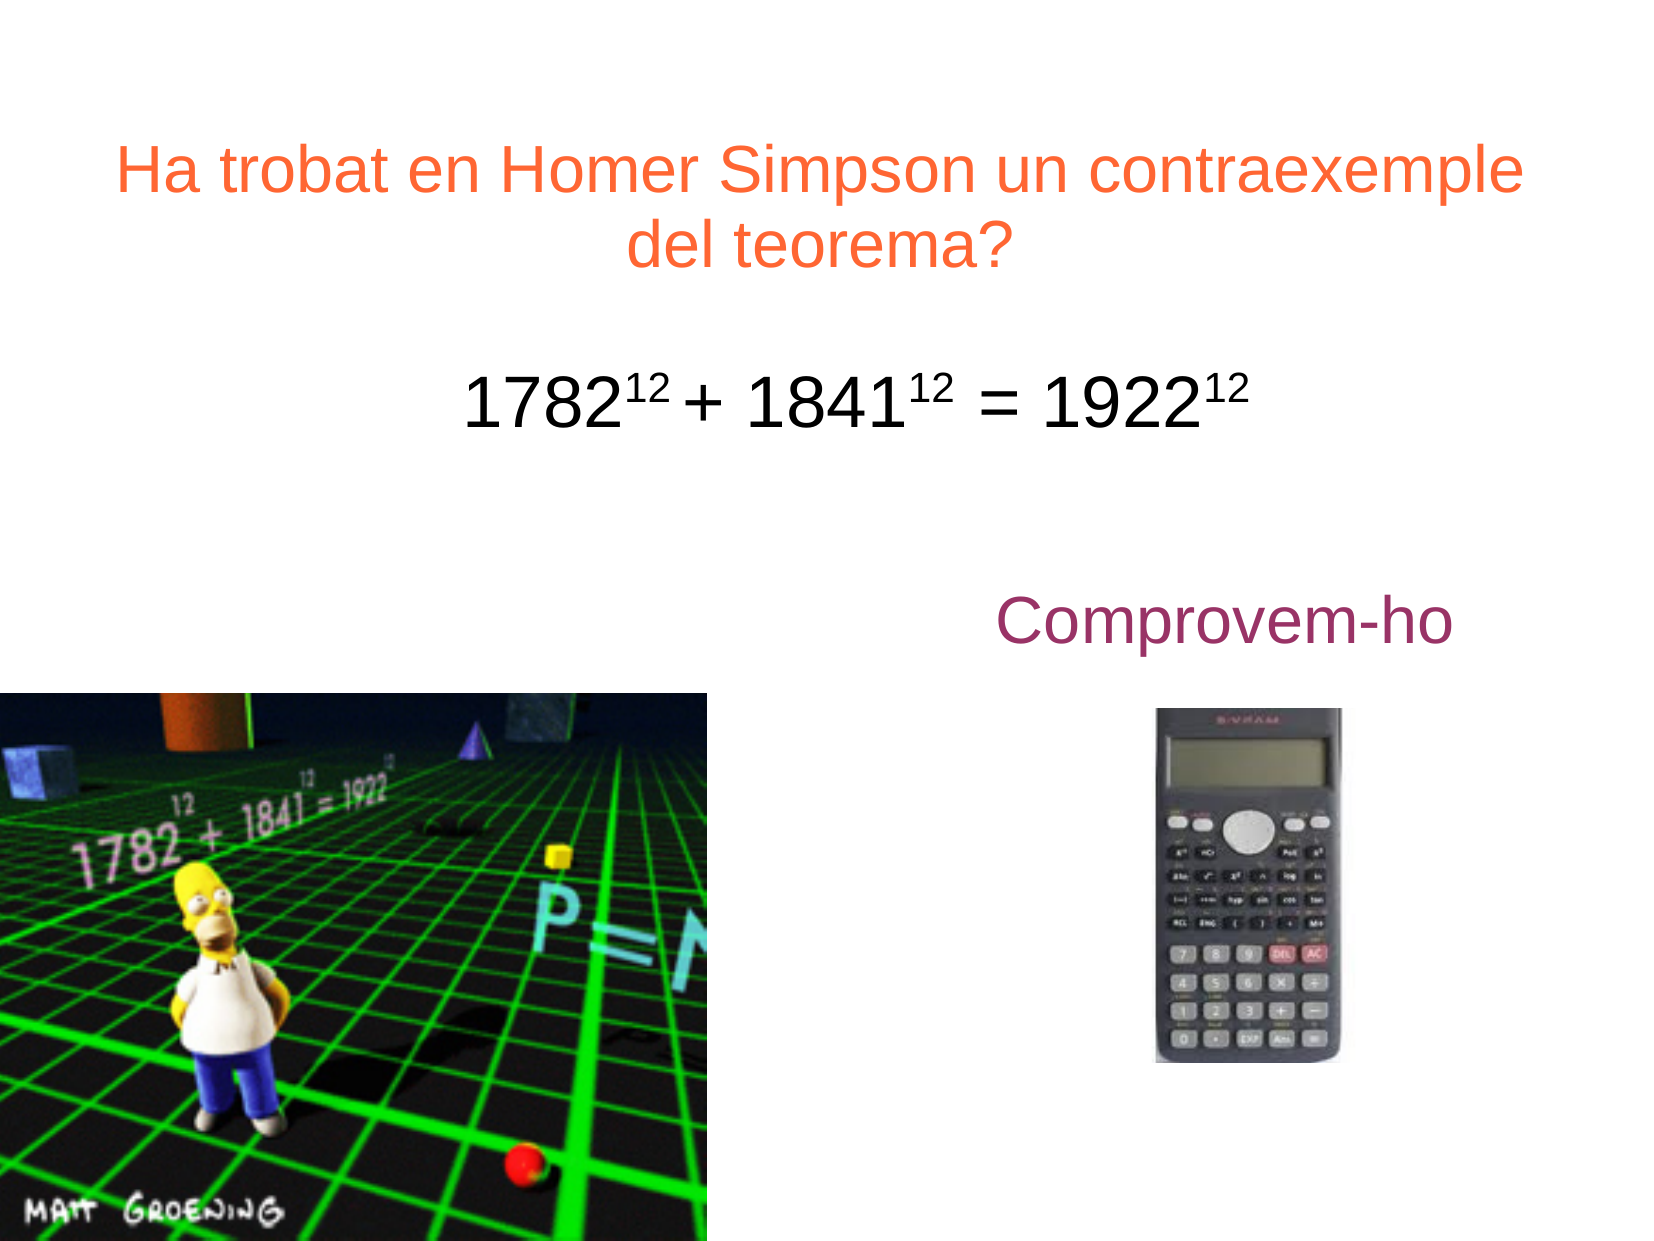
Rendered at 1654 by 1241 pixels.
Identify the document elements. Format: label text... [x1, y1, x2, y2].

text_box 178212 + 184112 = 192212 [265, 354, 1447, 454]
subtitle Ha trobat en Homer Simpson un contraexemple del teorema? [76, 88, 1565, 325]
text_box Comprovem-ho [797, 501, 1654, 739]
picture [1151, 708, 1359, 1063]
picture [0, 693, 707, 1241]
